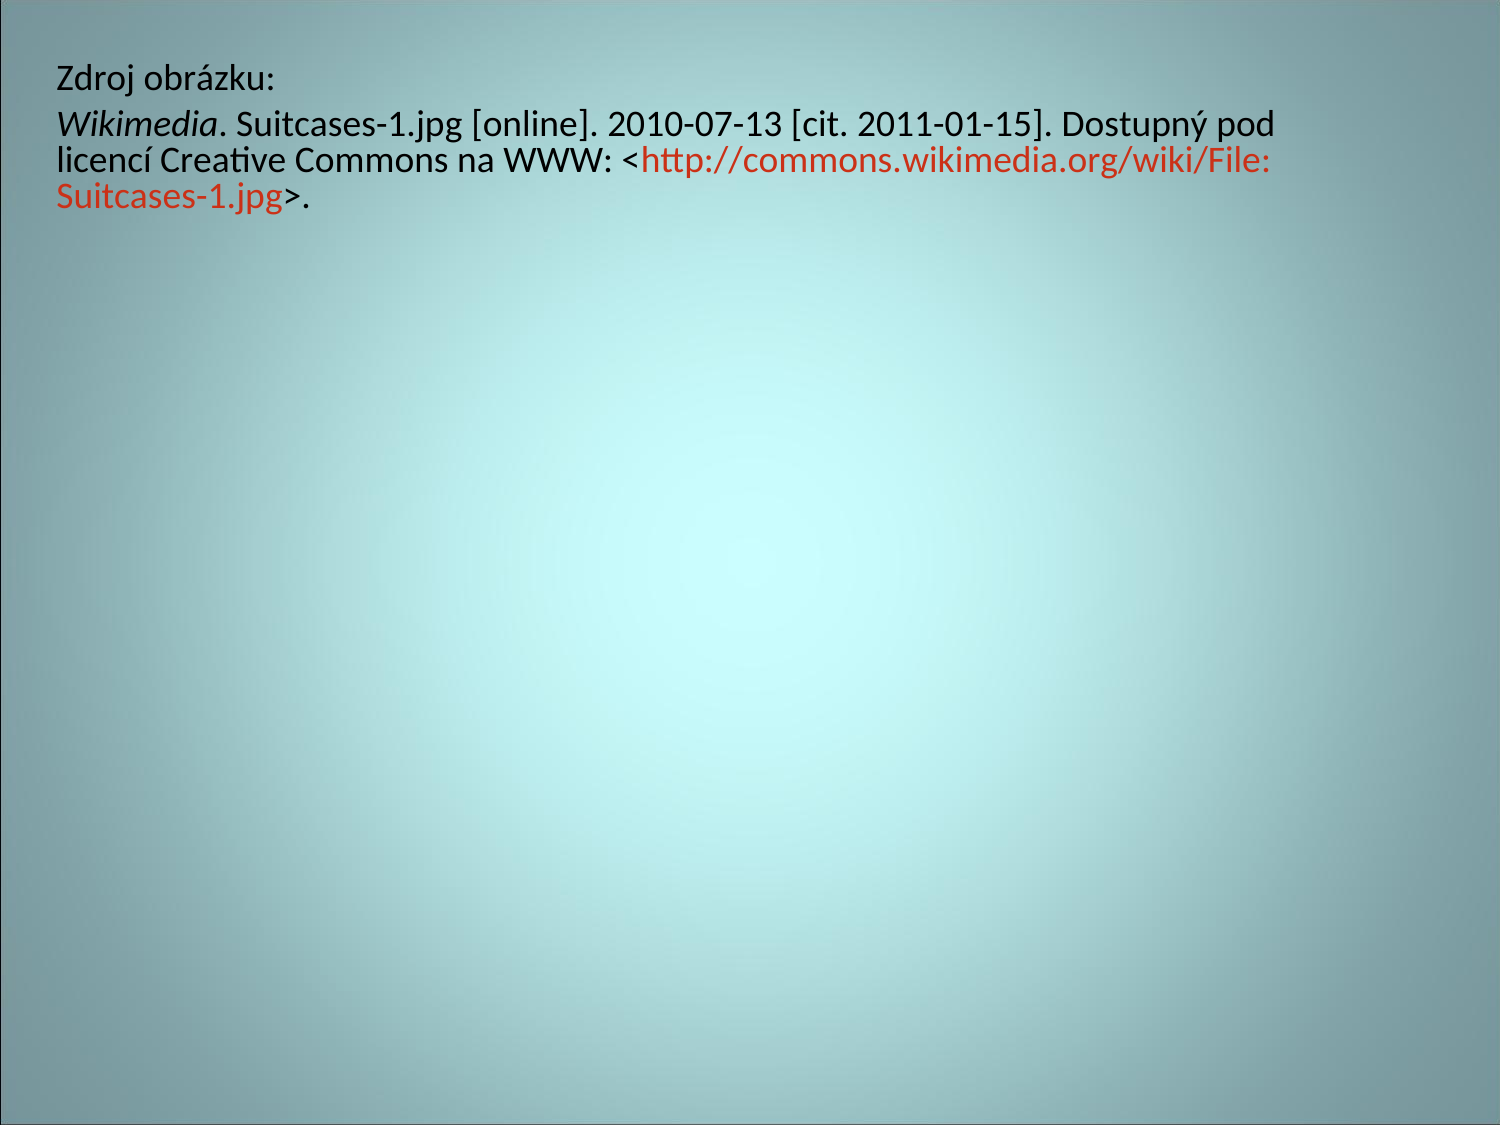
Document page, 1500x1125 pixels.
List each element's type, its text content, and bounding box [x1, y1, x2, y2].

text_box Zdroj obrázku: Wikimedia. Suitcases-1.jpg [online]. 2010-07-13 [cit. 2011-01-15]. Dostupný pod licencí Creative Commons na WWW: <http://commons.wikimedia.org/wiki/File:Suitcases-1.jpg>. [41, 54, 1341, 225]
picture [0, 0, 1500, 1125]
